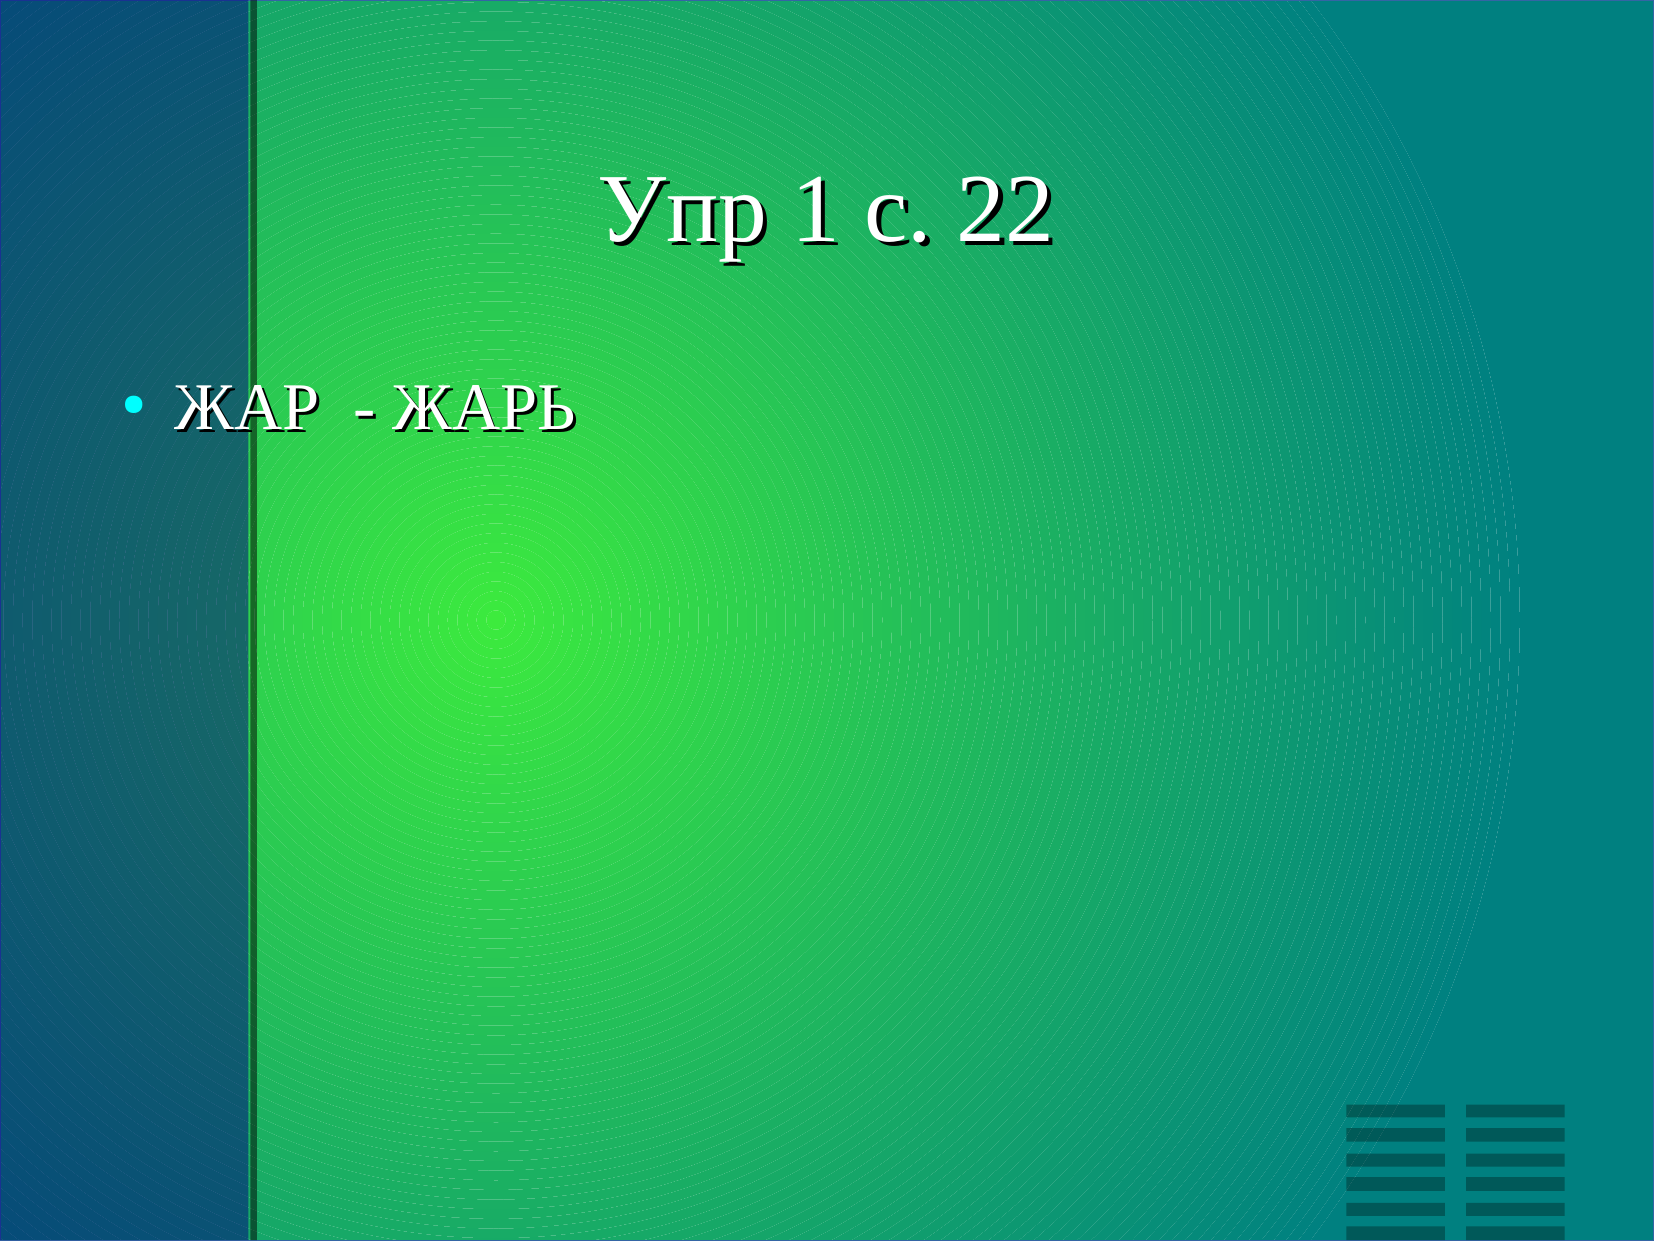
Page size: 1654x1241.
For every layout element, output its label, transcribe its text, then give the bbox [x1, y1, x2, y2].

list ЖАР - ЖАРЬ [104, 369, 1495, 1152]
title Упр 1 с. 22 [119, 104, 1533, 312]
